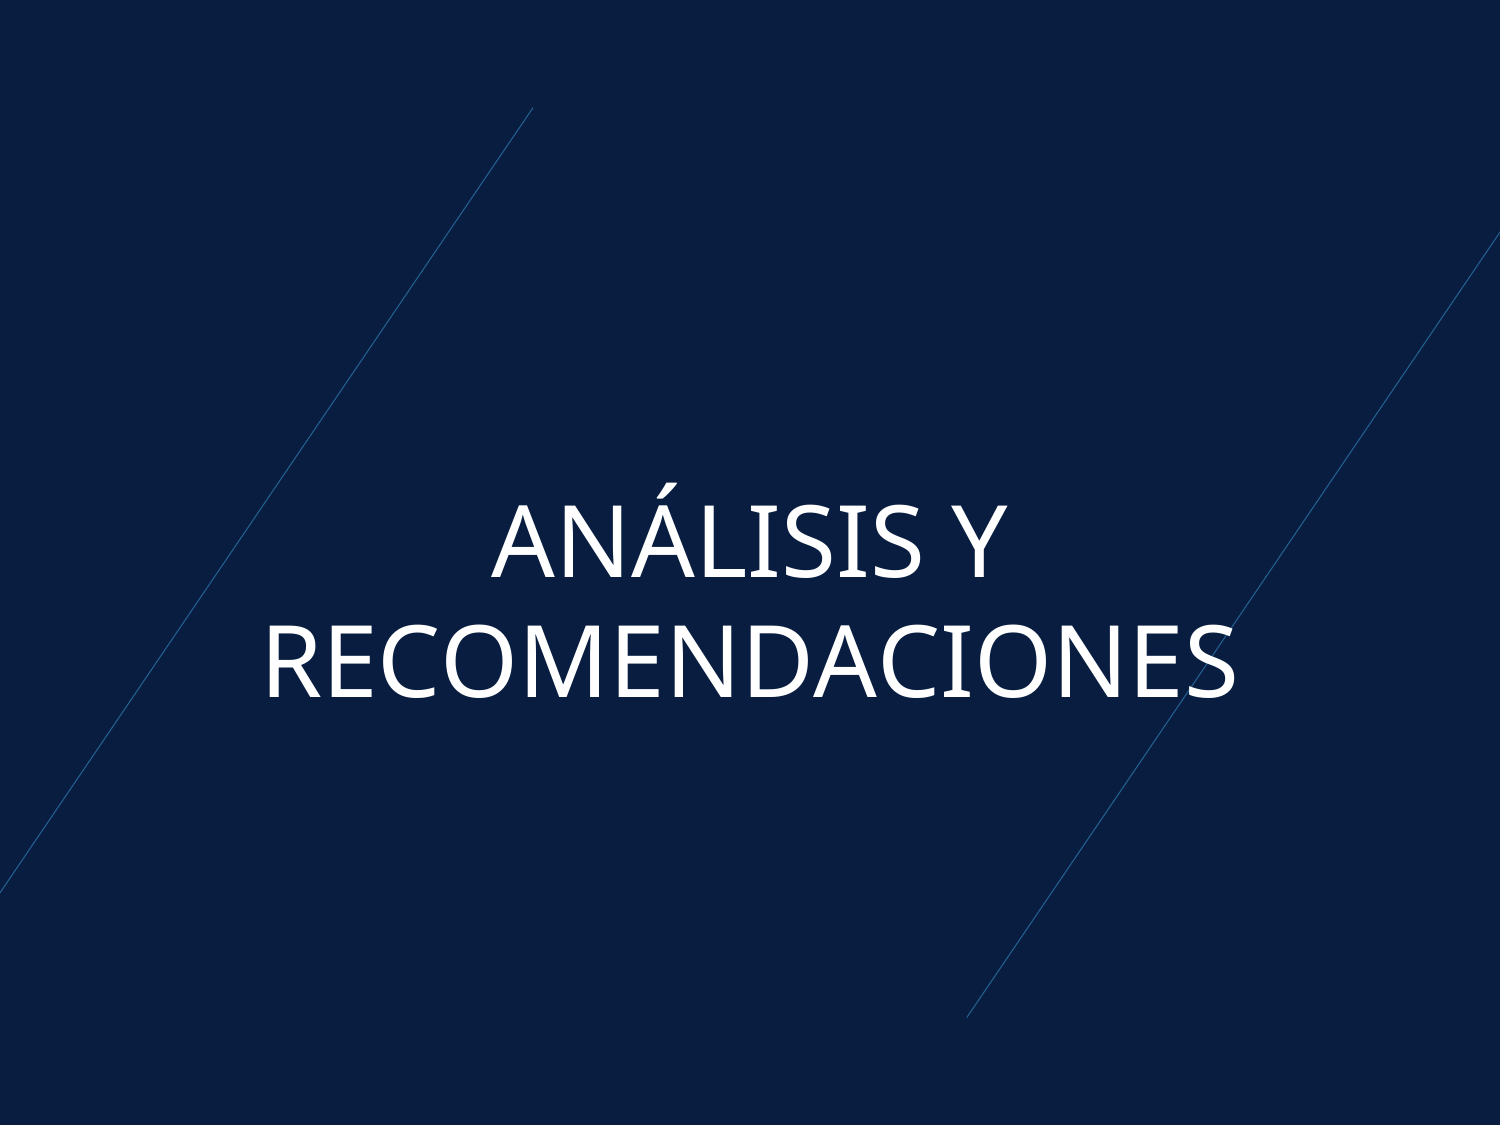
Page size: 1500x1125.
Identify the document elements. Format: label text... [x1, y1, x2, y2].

list ANÁLISIS Y RECOMENDACIONES [140, 349, 1360, 882]
